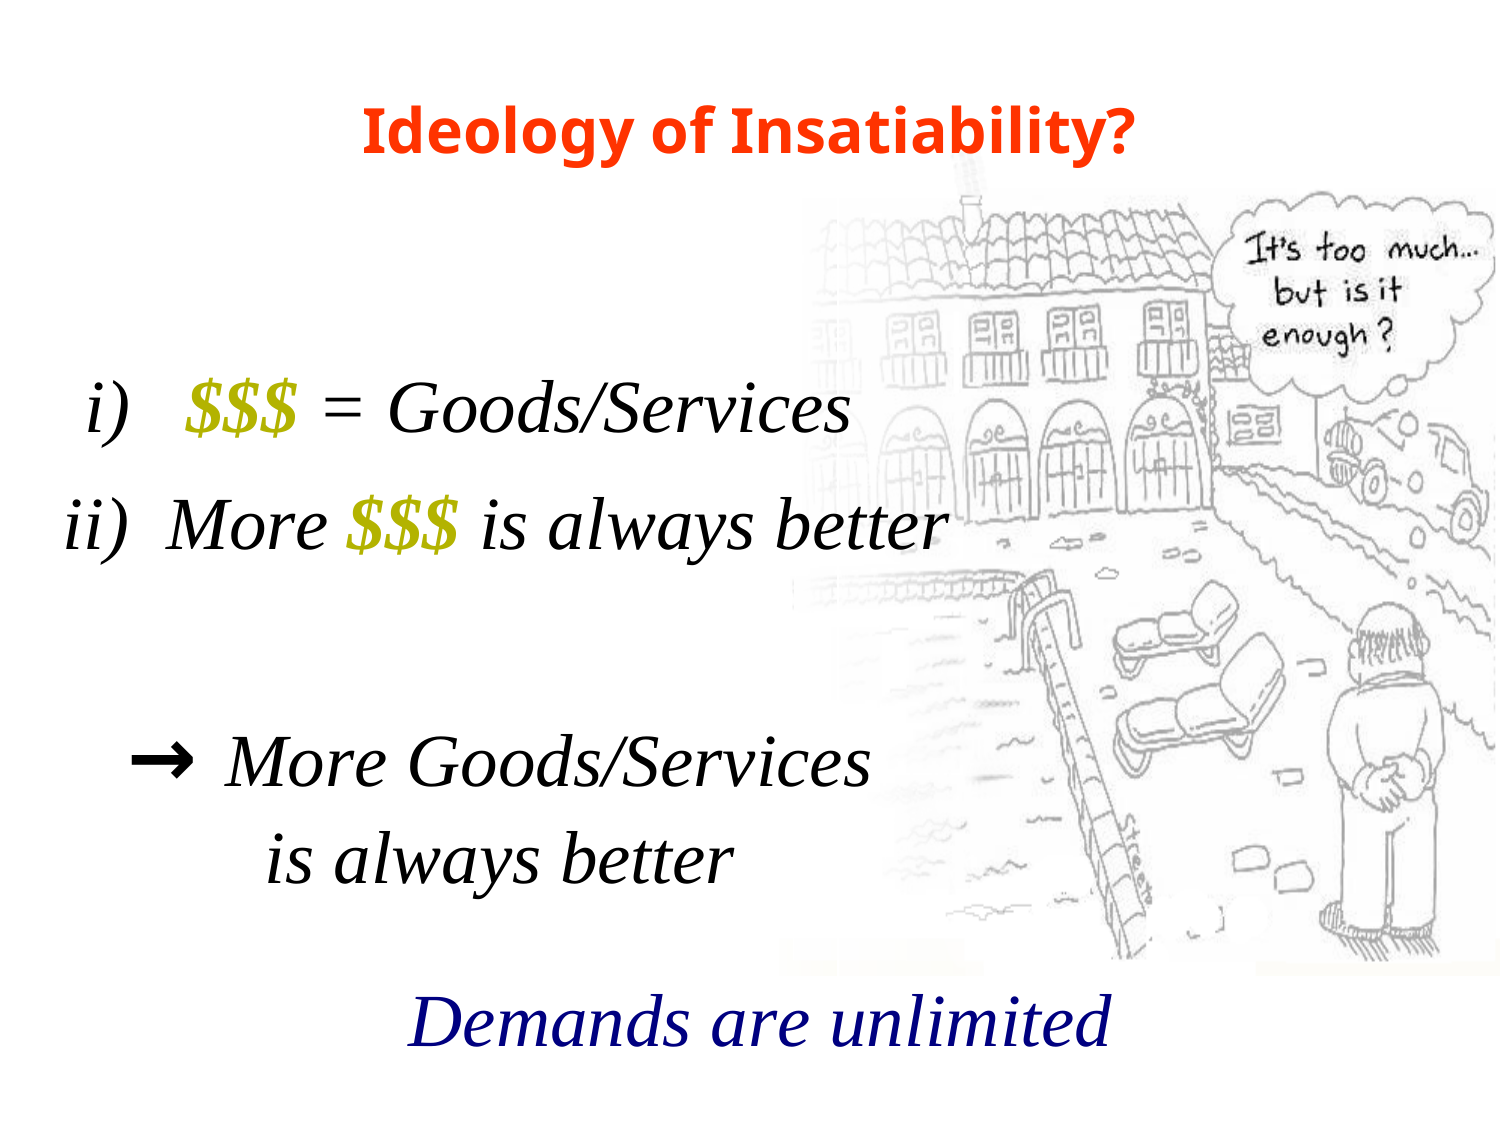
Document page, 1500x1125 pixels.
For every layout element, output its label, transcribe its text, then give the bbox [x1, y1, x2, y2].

picture [1224, 223, 1495, 370]
text_box Demands are unlimited [278, 964, 1244, 1070]
title Ideology of Insatiability? [0, 34, 1500, 223]
text_box → More Goods/Services is always better [104, 666, 896, 933]
text_box [763, 223, 1500, 1095]
text_box i) $$$ = Goods/Services [0, 350, 983, 456]
text_box ii) More $$$ is always better [0, 467, 1025, 573]
